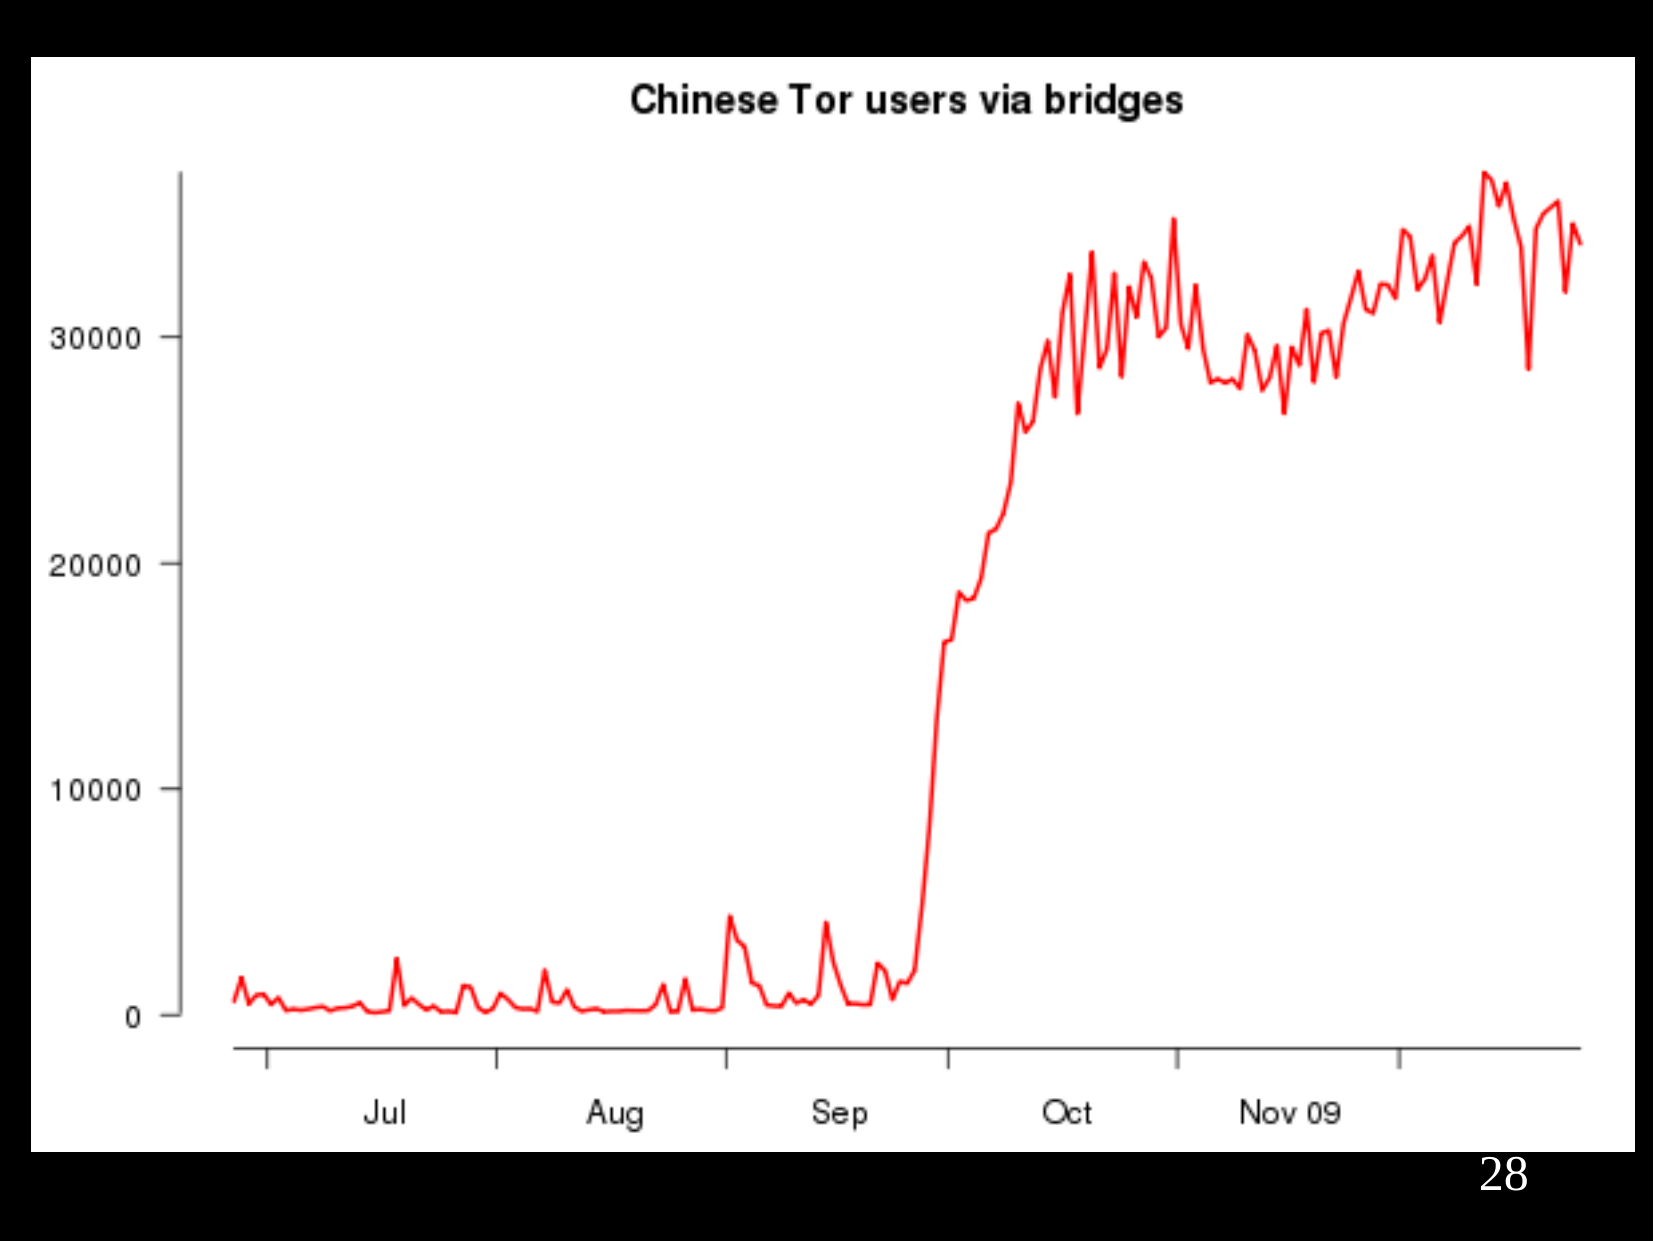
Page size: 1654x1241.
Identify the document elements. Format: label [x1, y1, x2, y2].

picture [31, 57, 1635, 1152]
